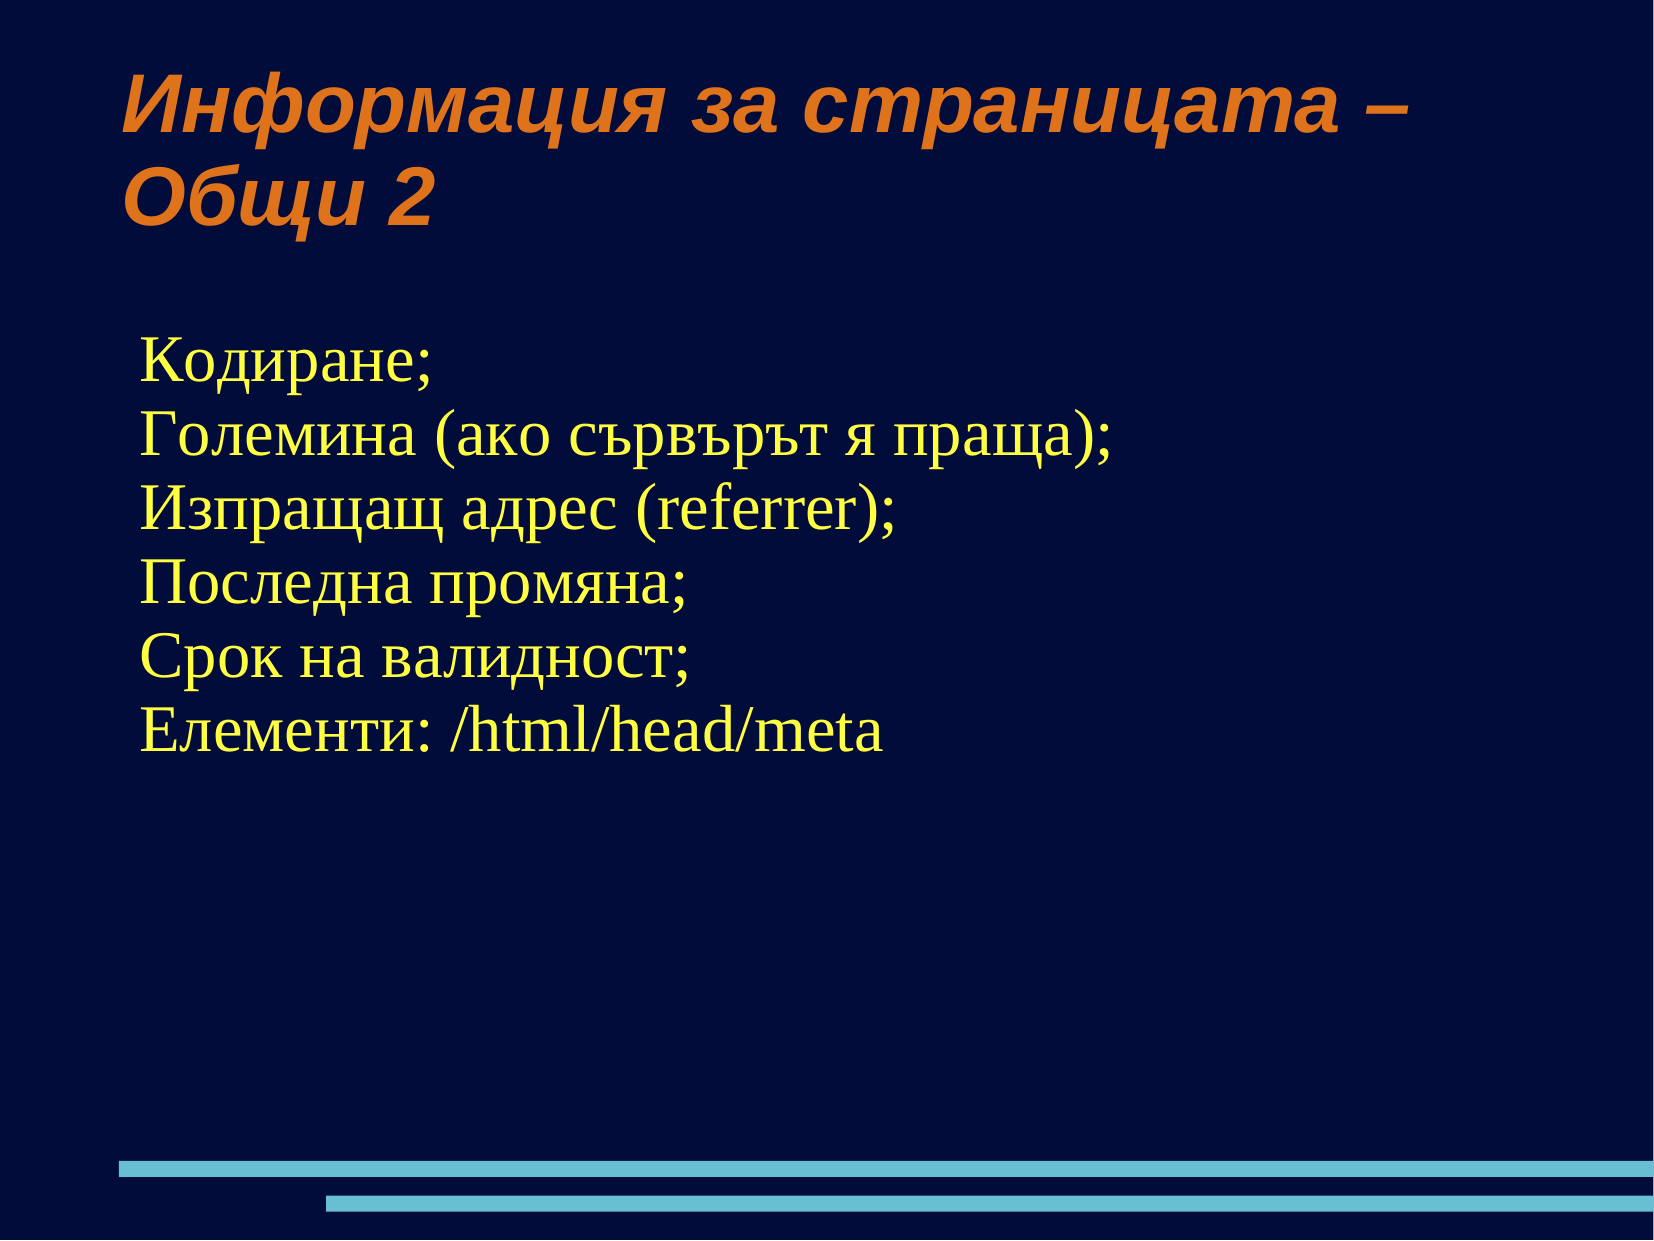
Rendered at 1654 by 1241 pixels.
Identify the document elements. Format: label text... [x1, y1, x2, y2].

list Кодиране; Големина (ако сървърът я праща); Изпращащ адрес (referrer); Последна промяна; Срок на валидност; Елементи: /html/head/meta [121, 322, 1561, 1133]
title Информация за страницата – Общи 2 [121, 24, 1534, 276]
